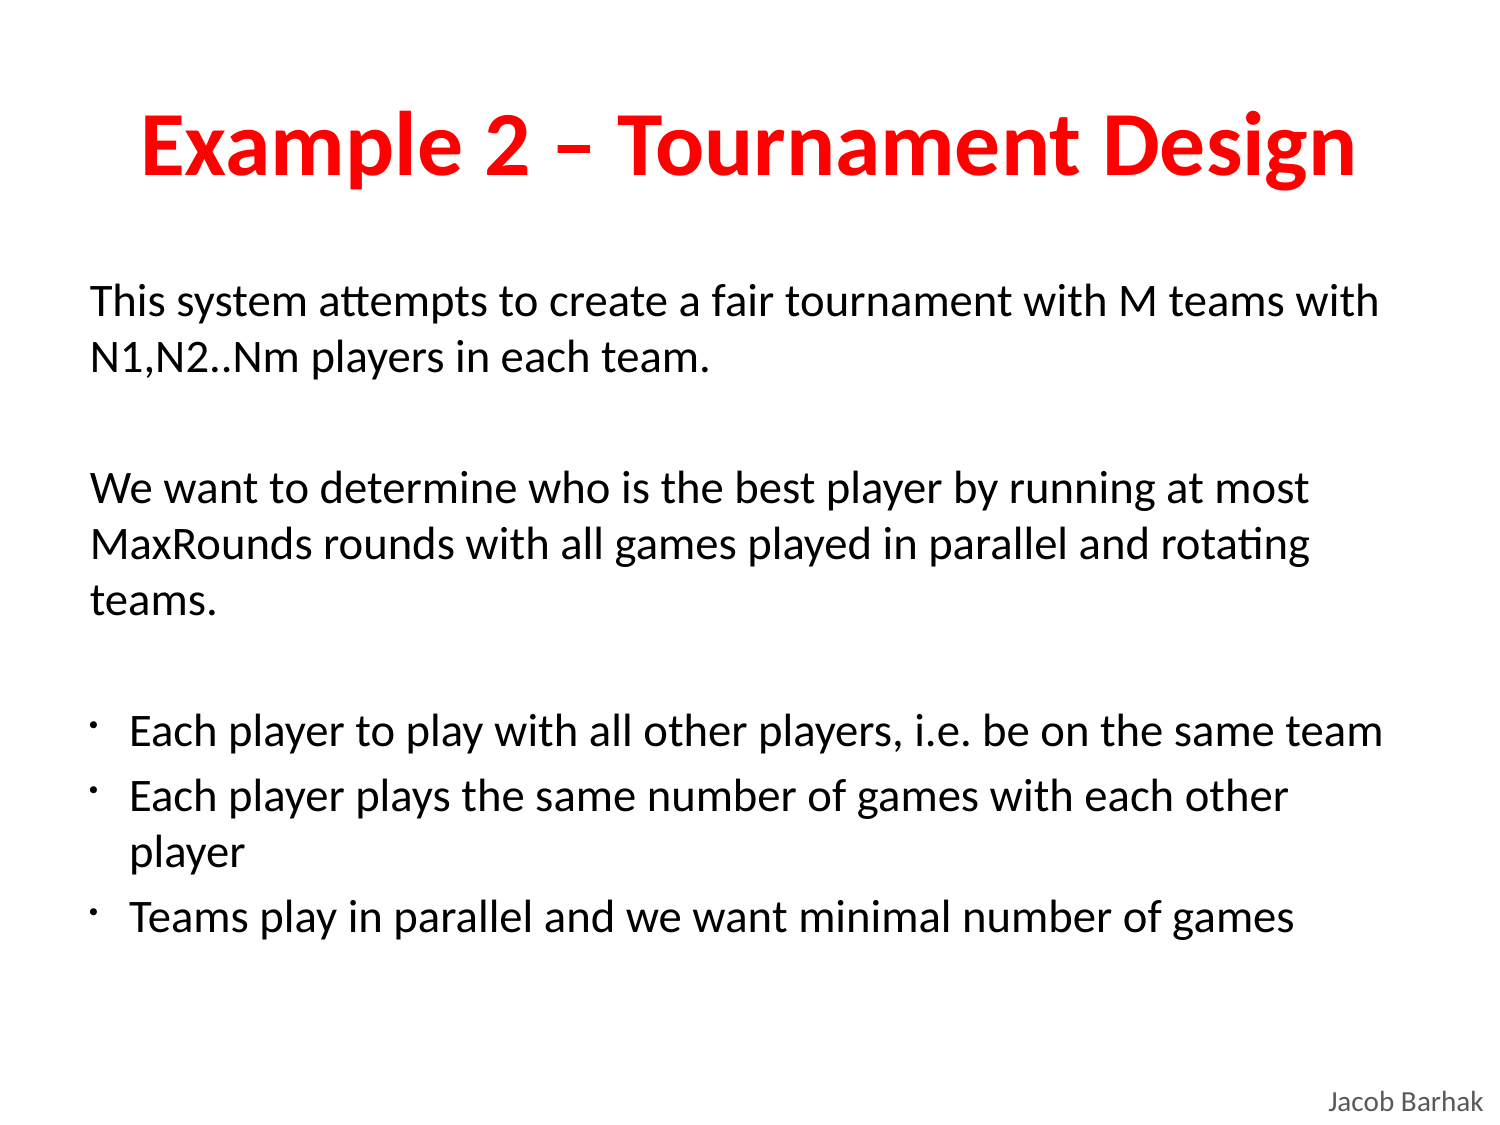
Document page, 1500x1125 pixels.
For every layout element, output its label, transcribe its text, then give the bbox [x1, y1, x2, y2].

text_box Example 2 – Tournament Design [75, 45, 1425, 233]
text_box This system attempts to create a fair tournament with M teams with N1,N2..Nm players in each team. We want to determine who is the best player by running at most MaxRounds rounds with all games played in parallel and rotating teams. Each player to play with all other players, i.e. be on the same team Each player plays the same number of games with each other player Teams play in parallel and we want minimal number of games [75, 262, 1425, 1005]
